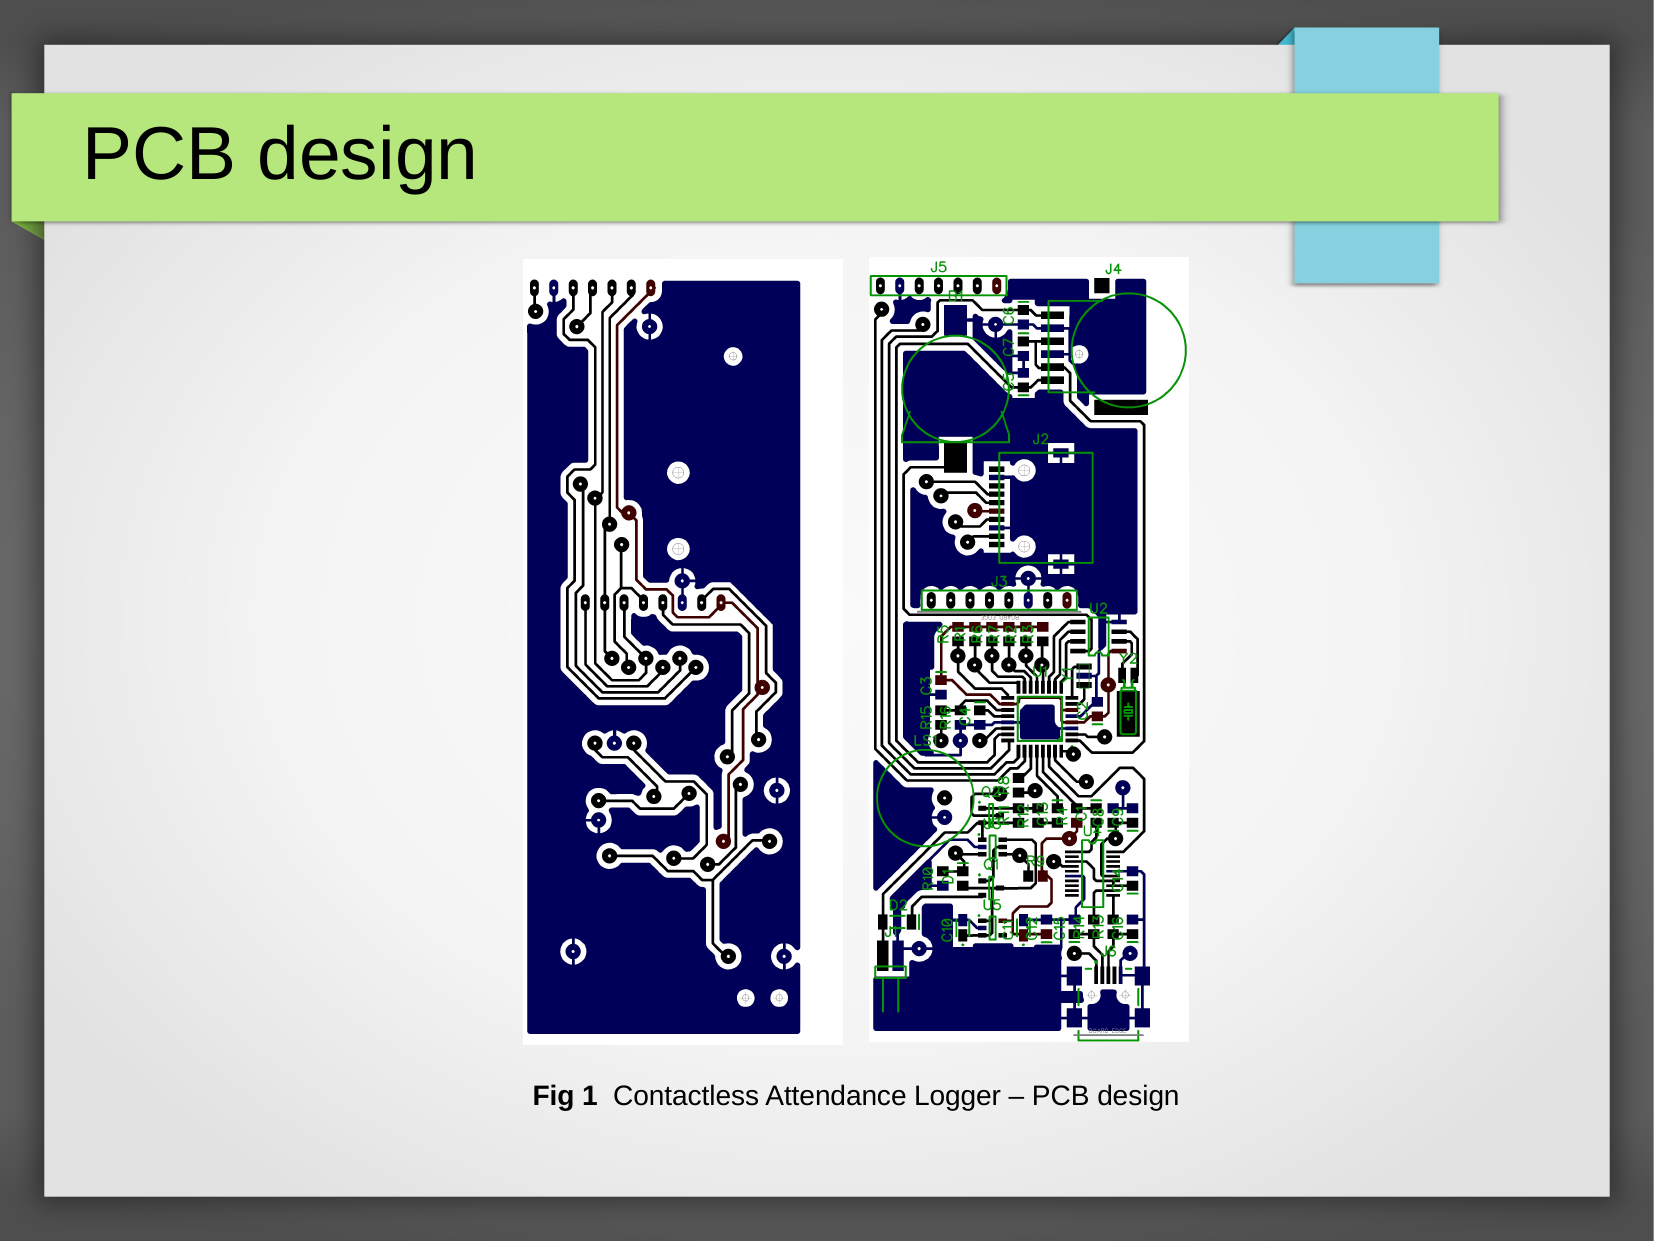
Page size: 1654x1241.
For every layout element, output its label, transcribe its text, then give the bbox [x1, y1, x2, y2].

picture [0, 0, 1654, 1241]
list Fig 1 Contactless Attendance Logger – PCB design [461, 1080, 1654, 1164]
title PCB design [82, 94, 1264, 213]
